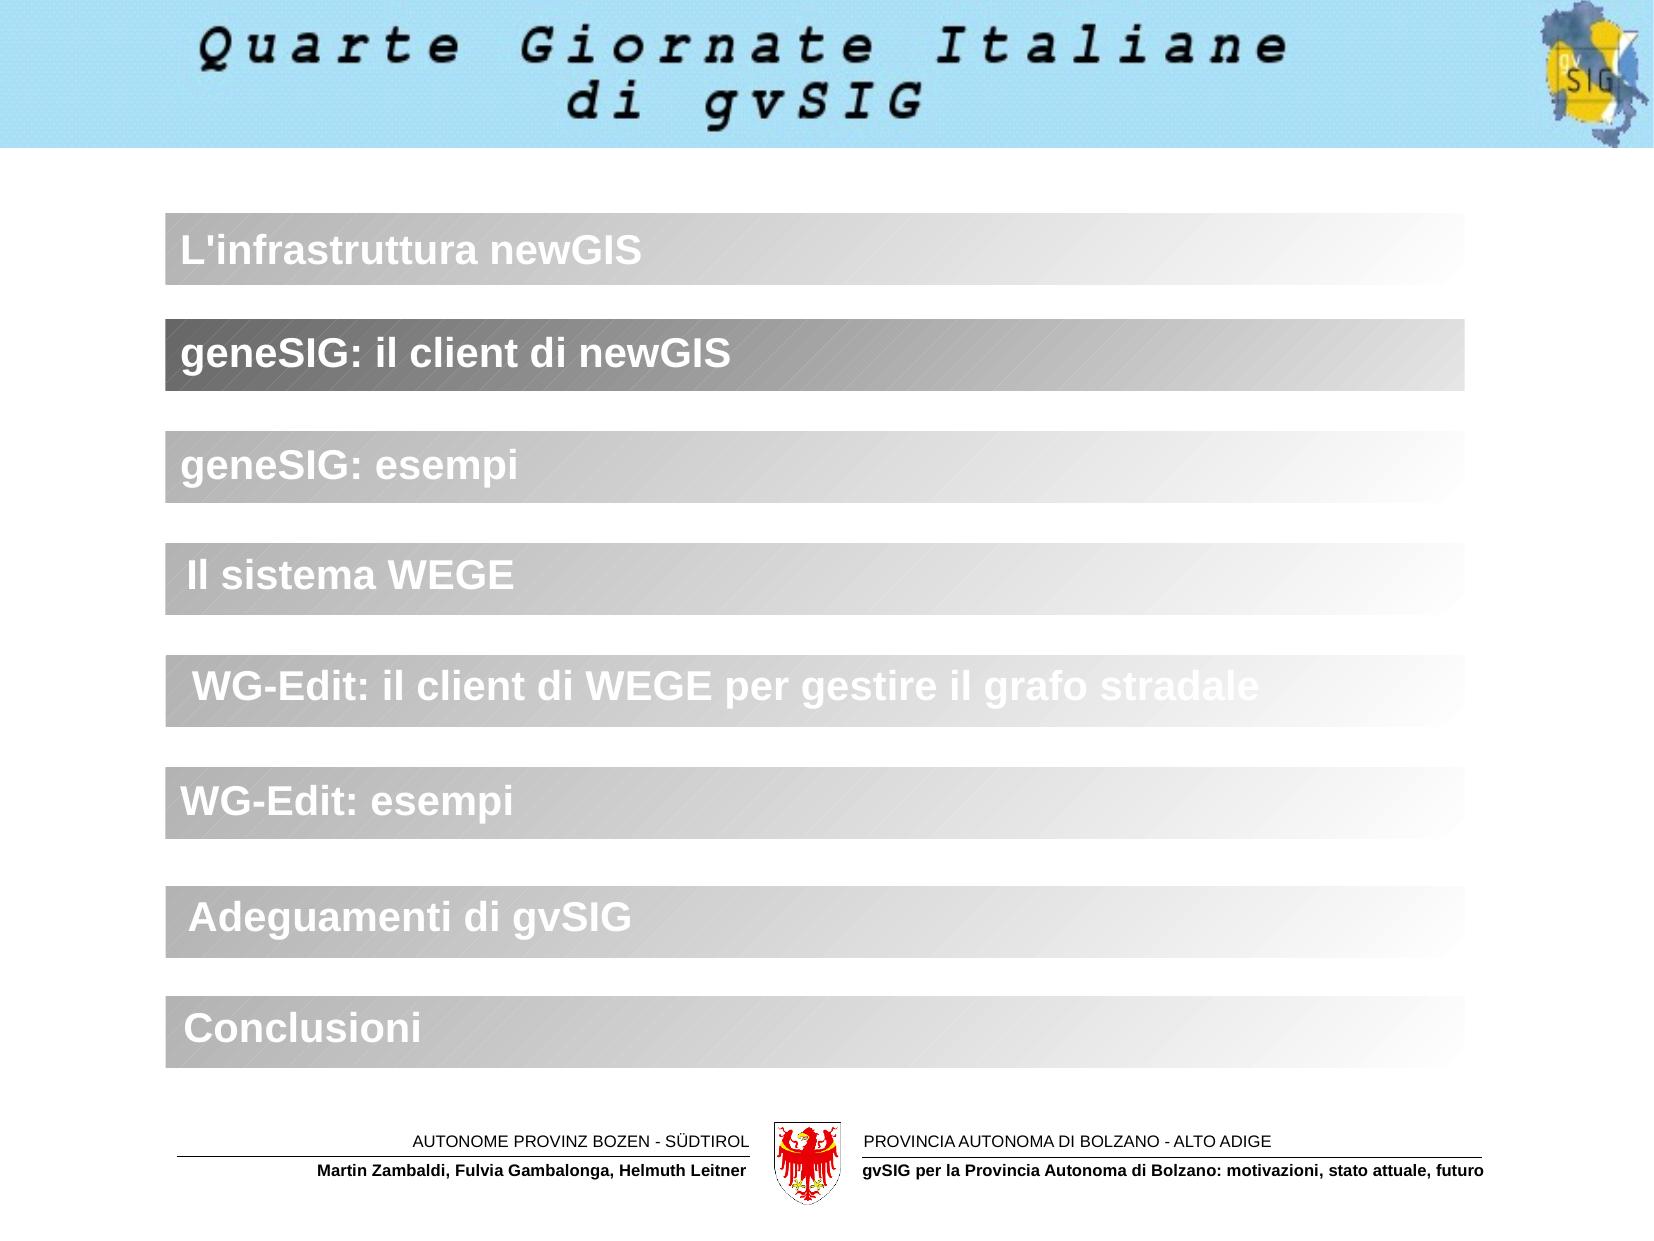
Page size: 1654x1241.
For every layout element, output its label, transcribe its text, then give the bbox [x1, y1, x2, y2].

text_box [165, 767, 1465, 839]
picture [774, 1122, 841, 1205]
text_box [165, 543, 1465, 615]
text_box WG-Edit: il client di WEGE per gestire il grafo stradale [177, 658, 1388, 721]
text_box Adeguamenti di gvSIG [172, 889, 886, 953]
text_box [165, 213, 1465, 285]
text_box geneSIG: il client di newGIS [165, 325, 993, 388]
text_box Il sistema WEGE [171, 547, 869, 610]
text_box [165, 996, 1465, 1068]
text_box [165, 886, 1465, 958]
text_box [165, 655, 1465, 727]
text_box Conclusioni [168, 1000, 520, 1063]
text_box WG-Edit: esempi [165, 773, 993, 837]
text_box [165, 431, 1465, 503]
text_box geneSIG: esempi [165, 437, 993, 500]
text_box [165, 319, 1465, 391]
text_box L'infrastruttura newGIS [165, 222, 863, 285]
